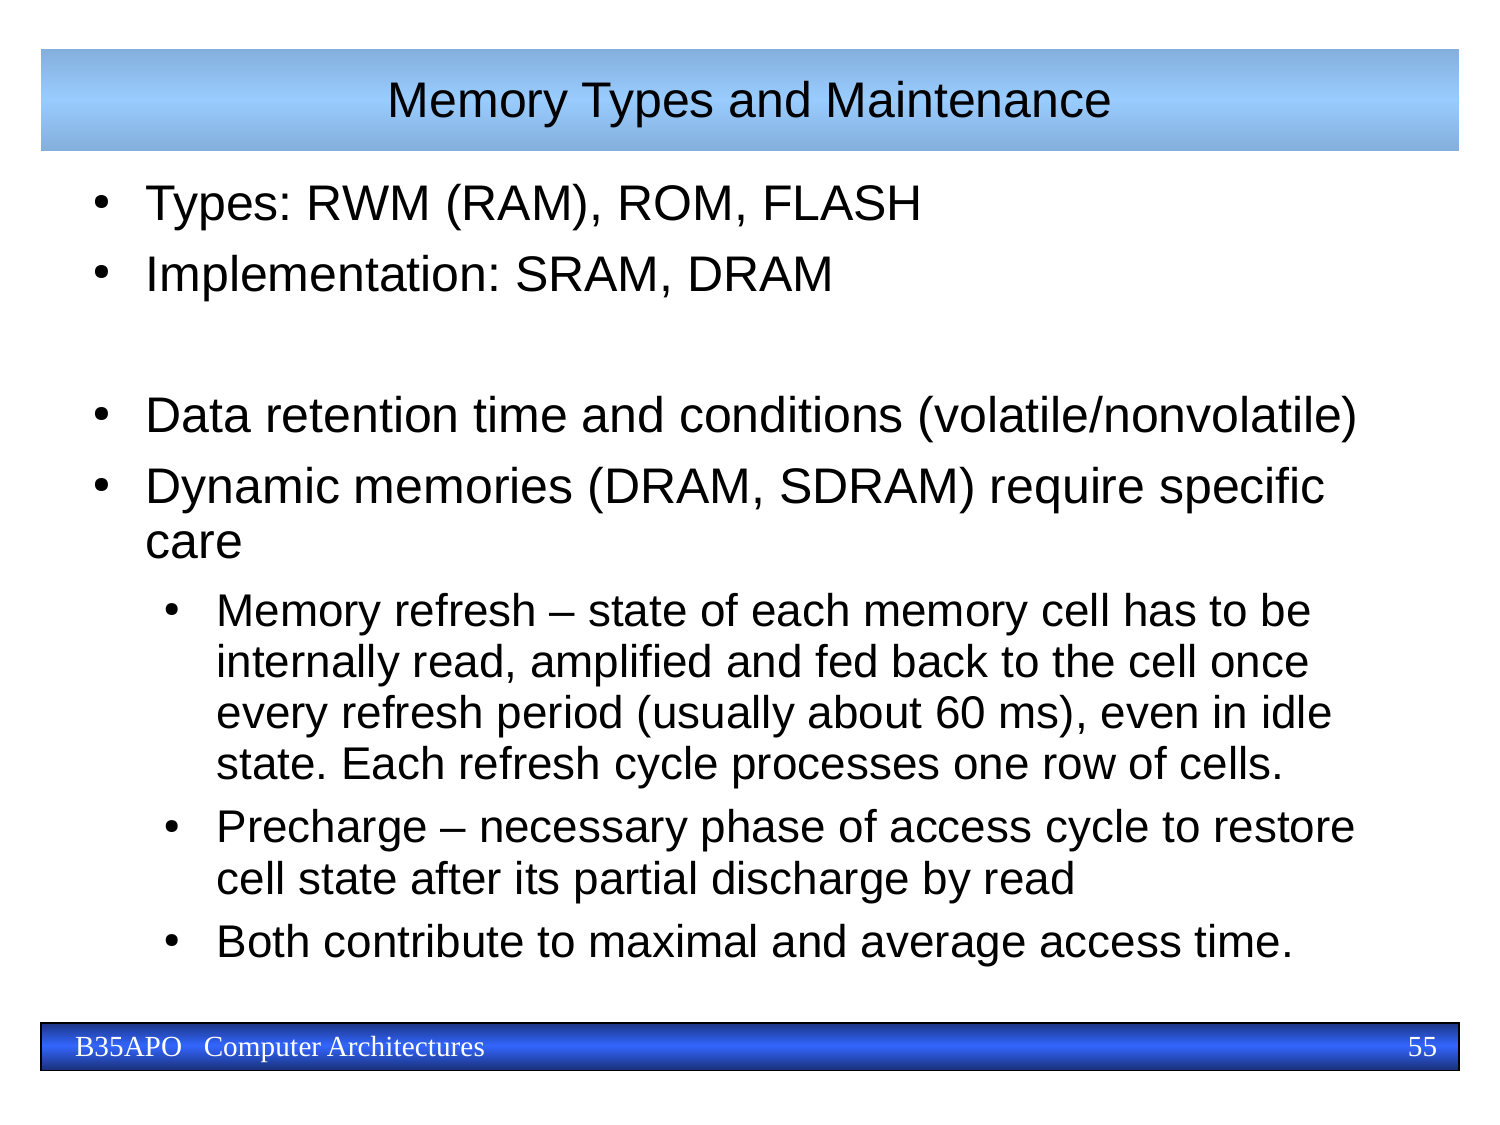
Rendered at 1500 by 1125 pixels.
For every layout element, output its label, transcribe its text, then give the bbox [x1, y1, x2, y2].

title Memory Types and Maintenance [41, 49, 1459, 151]
list Types: RWM (RAM), ROM, FLASH Implementation: SRAM, DRAM Data retention time and conditions (volatile/nonvolatile) Dynamic memories (DRAM, SDRAM) require specific care Memory refresh – state of each memory cell has to be internally read, amplified and fed back to the cell once every refresh period (usually about 60 ms), even in idle state. Each refresh cycle processes one row of cells. Precharge – necessary phase of access cycle to restore cell state after its partial discharge by read Both contribute to maximal and average access time. [75, 174, 1425, 1000]
